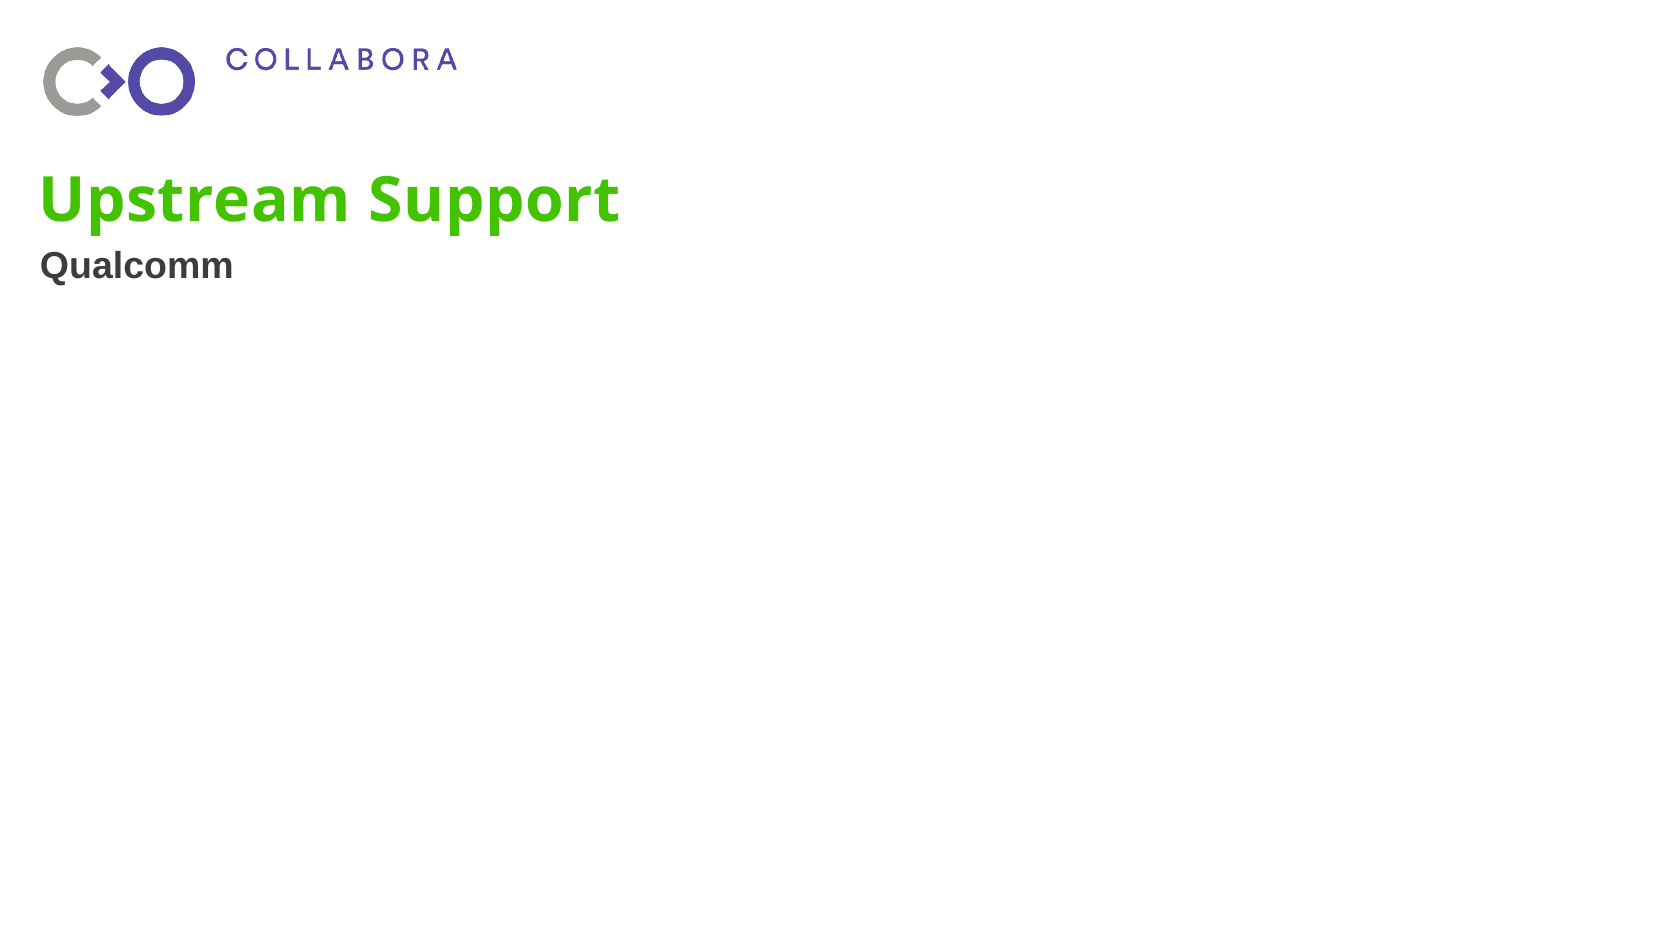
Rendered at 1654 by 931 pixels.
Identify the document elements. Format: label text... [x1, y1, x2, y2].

text_box Qualcomm [40, 240, 1613, 290]
picture [43, 47, 457, 116]
title Upstream Support [38, 159, 1614, 216]
